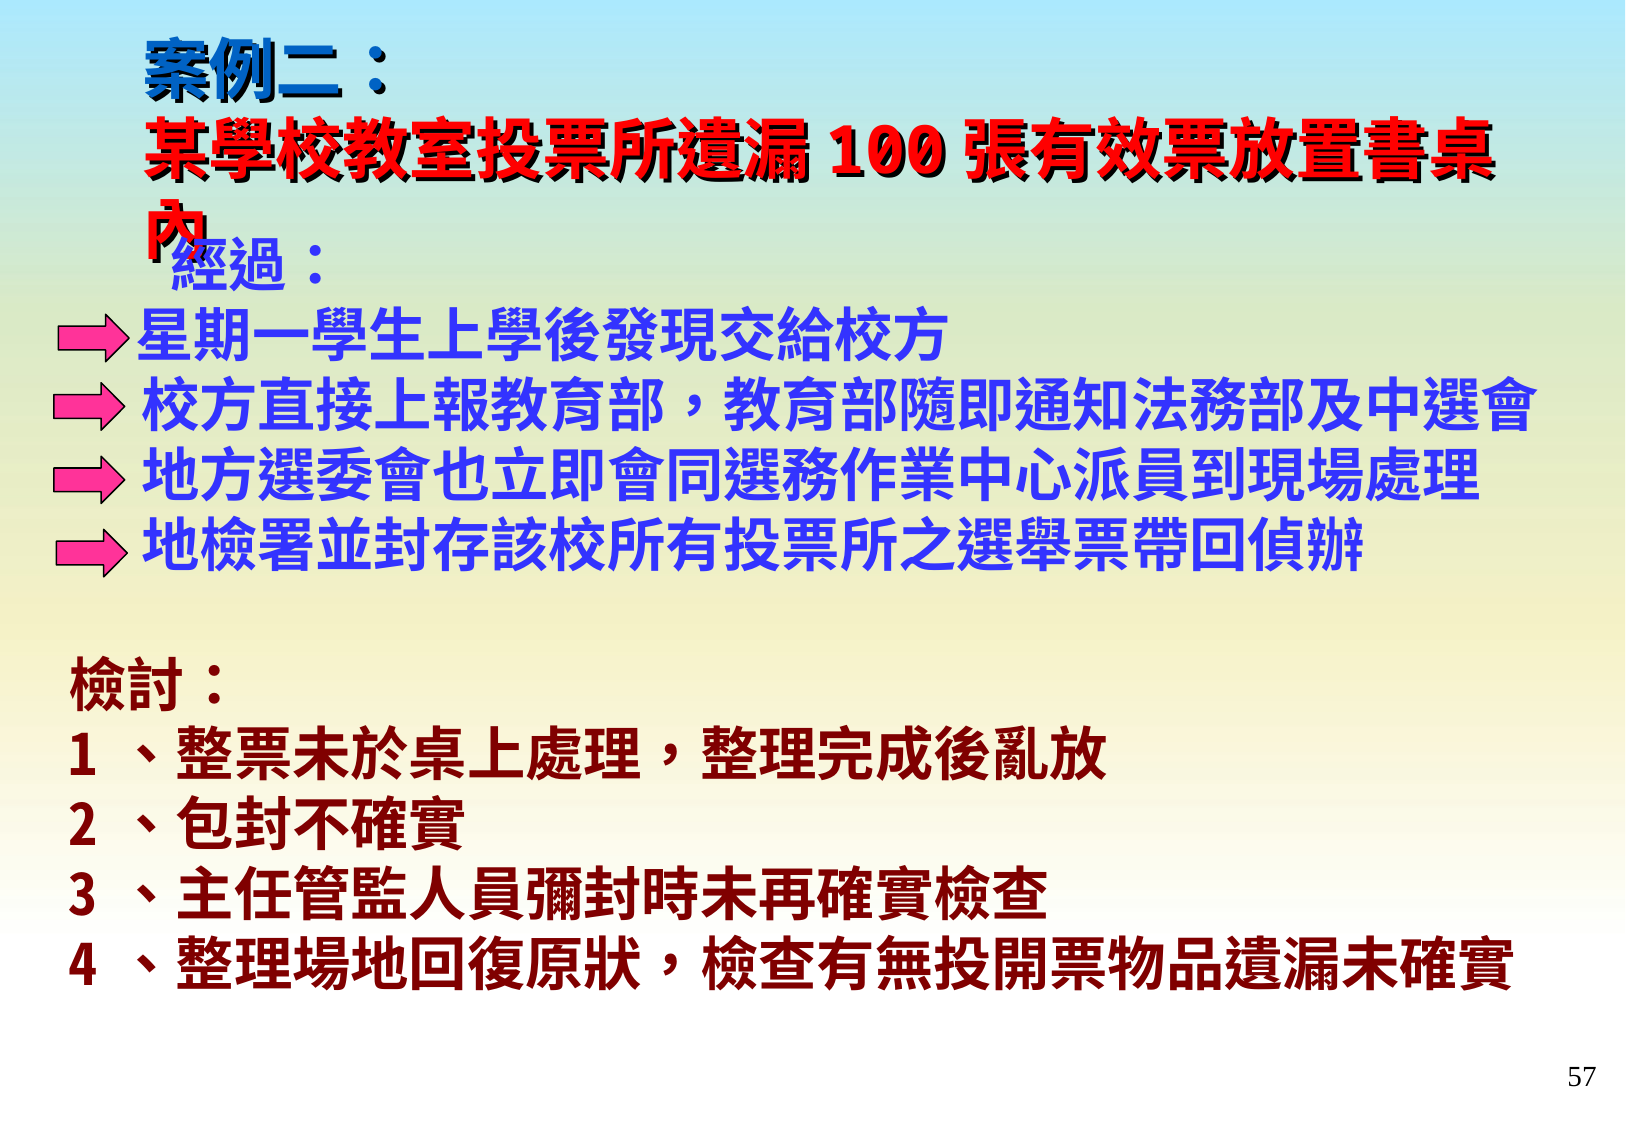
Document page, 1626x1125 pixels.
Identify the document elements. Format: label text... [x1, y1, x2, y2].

text_box [53, 456, 125, 504]
text_box 經過： 星期一學生上學後發現交給校方 校方直接上報教育部，教育部隨即通知法務部及中選會 地方選委會也立即會同選務作業中心派員到現場處理 地檢署並封存該校所有投票所之選舉票帶回偵辦 檢討： 1、整票未於桌上處理，整理完成後亂放 2、包封不確實 3、主任管監人員彌封時未再確實檢查 4、整理場地回復原狀，檢查有無投開票物品遺漏未確實 [53, 220, 1581, 1006]
text_box [58, 314, 130, 362]
text_box 57 [1273, 1049, 1612, 1125]
text_box [53, 382, 125, 431]
picture [0, 0, 1626, 1125]
text_box 案例二： 某學校教室投票所遺漏100張有效票放置書桌內 [127, 18, 1532, 220]
text_box [56, 529, 128, 577]
